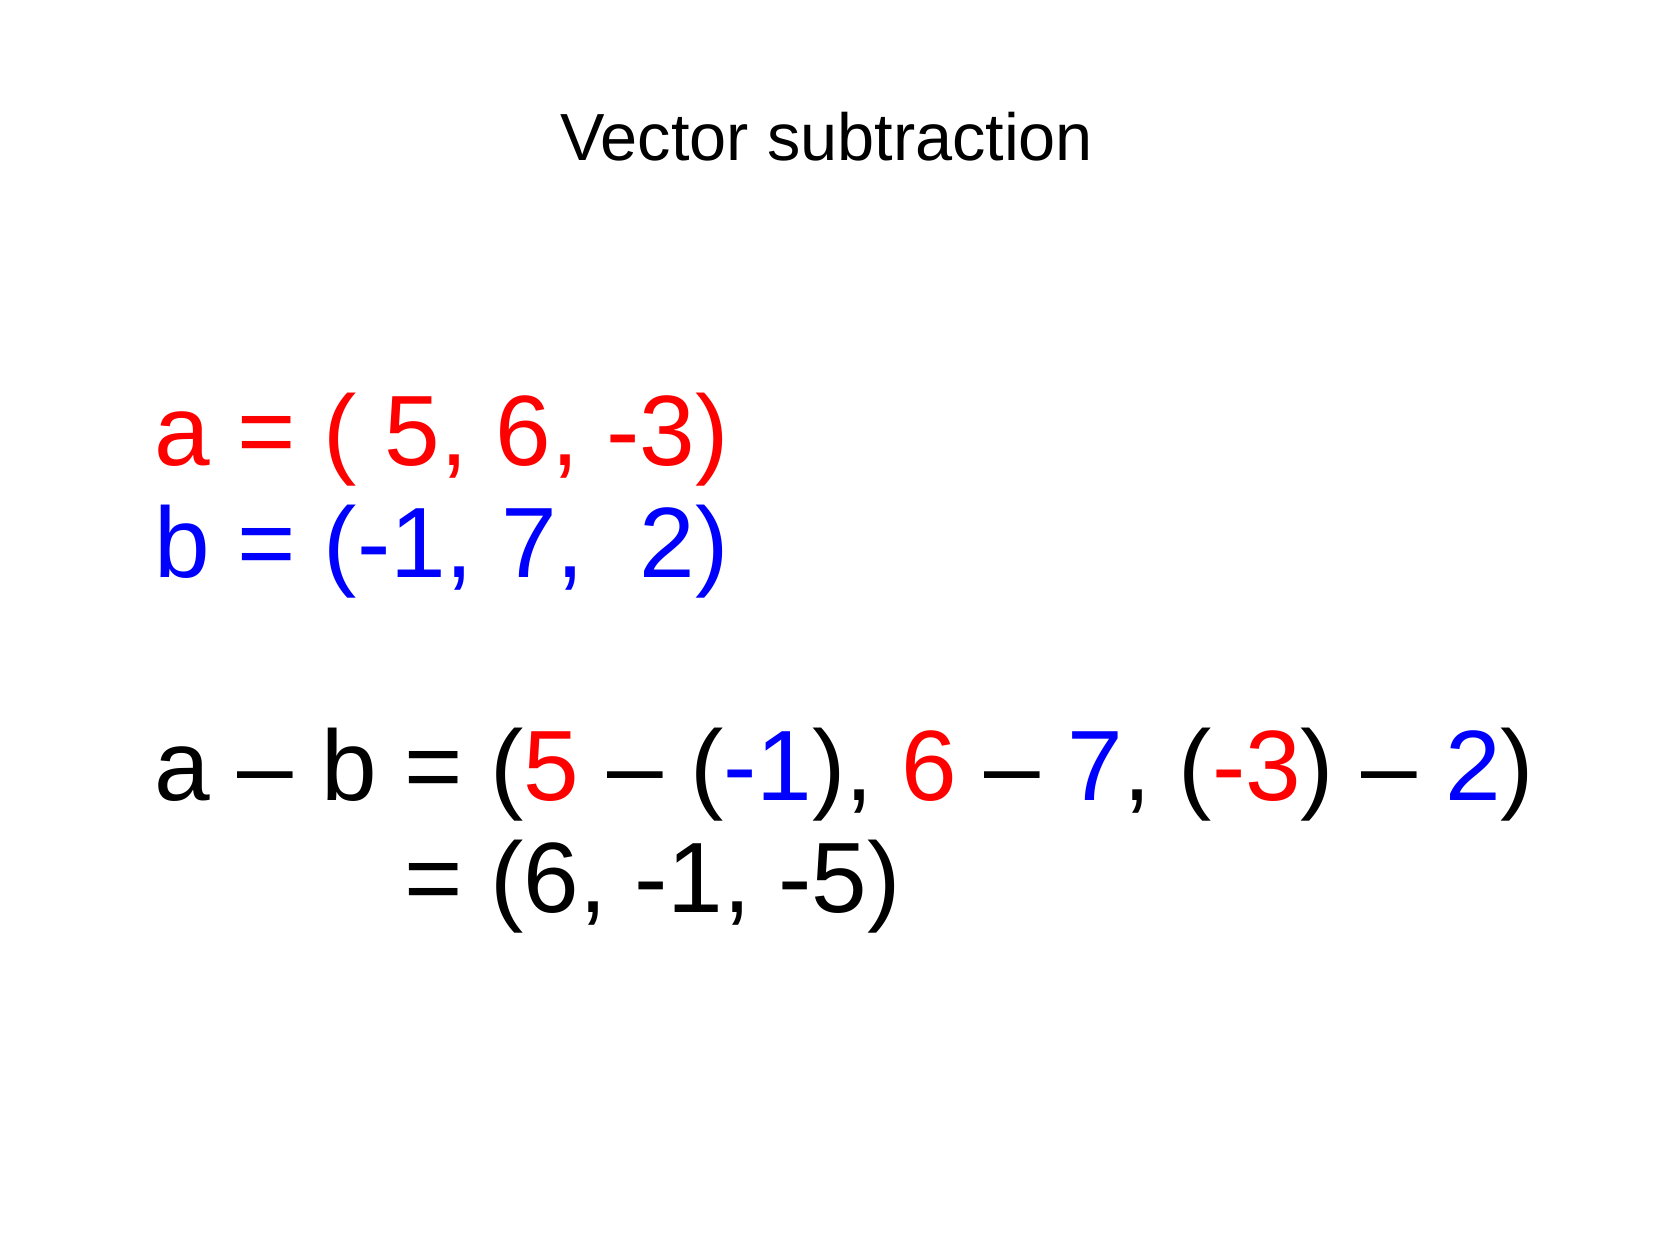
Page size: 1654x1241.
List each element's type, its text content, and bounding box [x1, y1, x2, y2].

text_box a = ( 5, 6, -3) b = (-1, 7, 2) a – b = (5 – (-1), 6 – 7, (-3) – 2) = (6, -1, -5) [139, 367, 1640, 943]
subtitle Vector subtraction [82, 49, 1571, 226]
